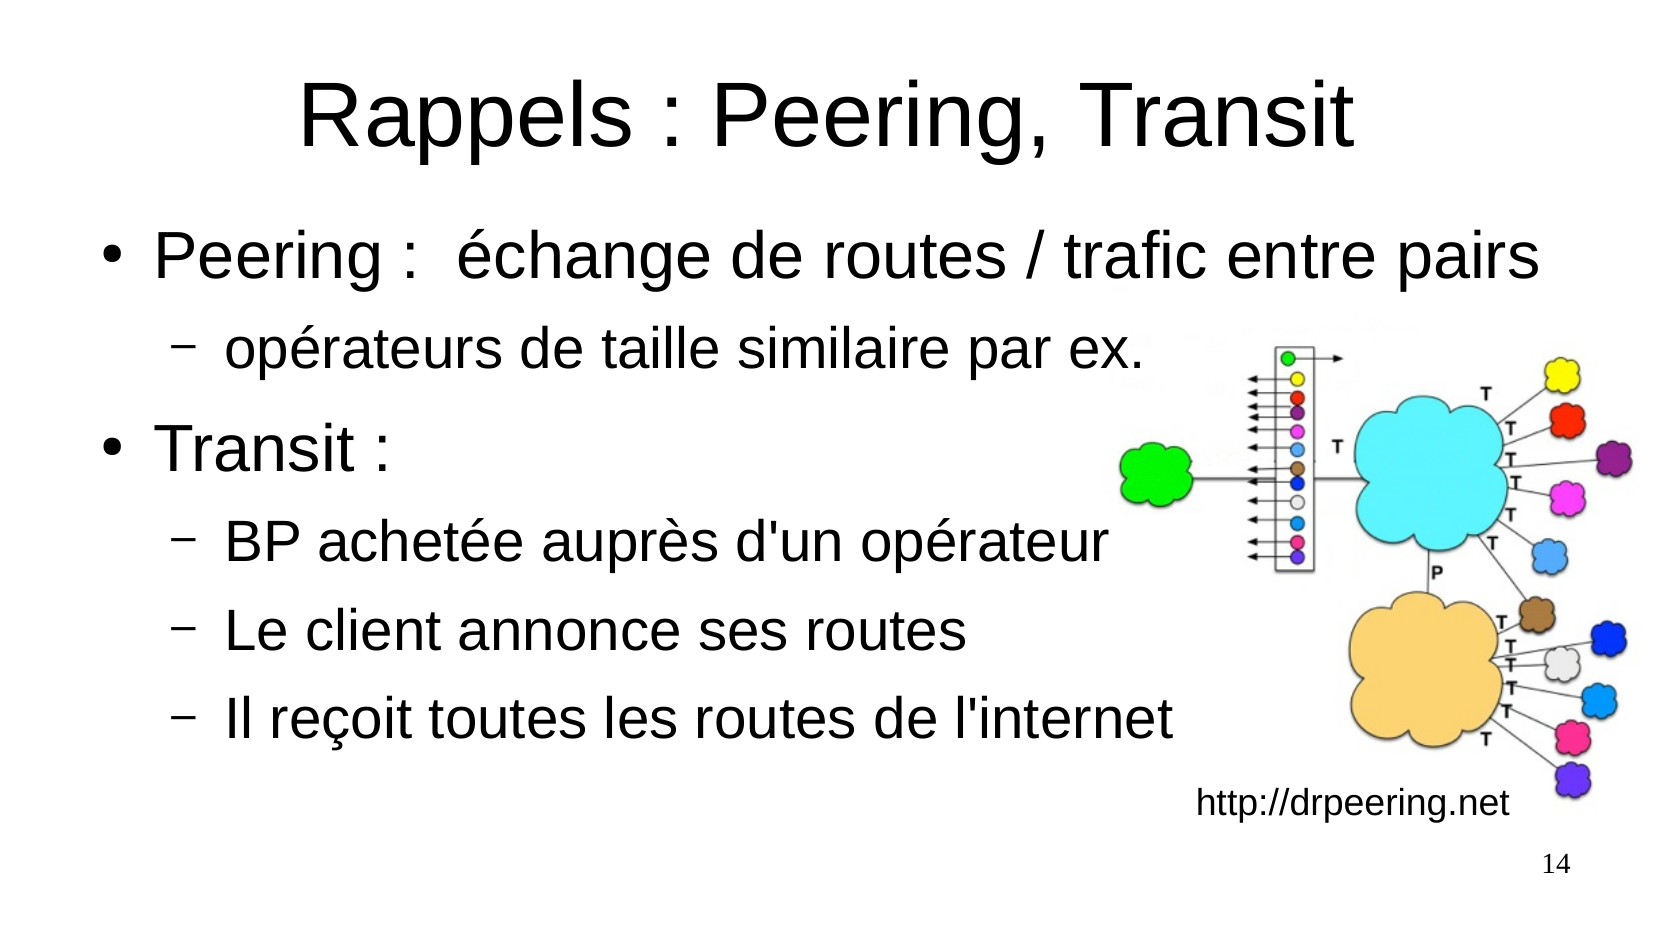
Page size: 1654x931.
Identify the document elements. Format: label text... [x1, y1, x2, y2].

text_box http://drpeering.net [1181, 774, 1536, 832]
title Rappels : Peering, Transit [82, 37, 1571, 193]
list Peering : échange de routes / trafic entre pairs opérateurs de taille similaire par ex. Transit : BP achetée auprès d'un opérateur Le client annonce ses routes Il reçoit toutes les routes de l'internet [82, 217, 1571, 758]
picture [1100, 276, 1648, 817]
